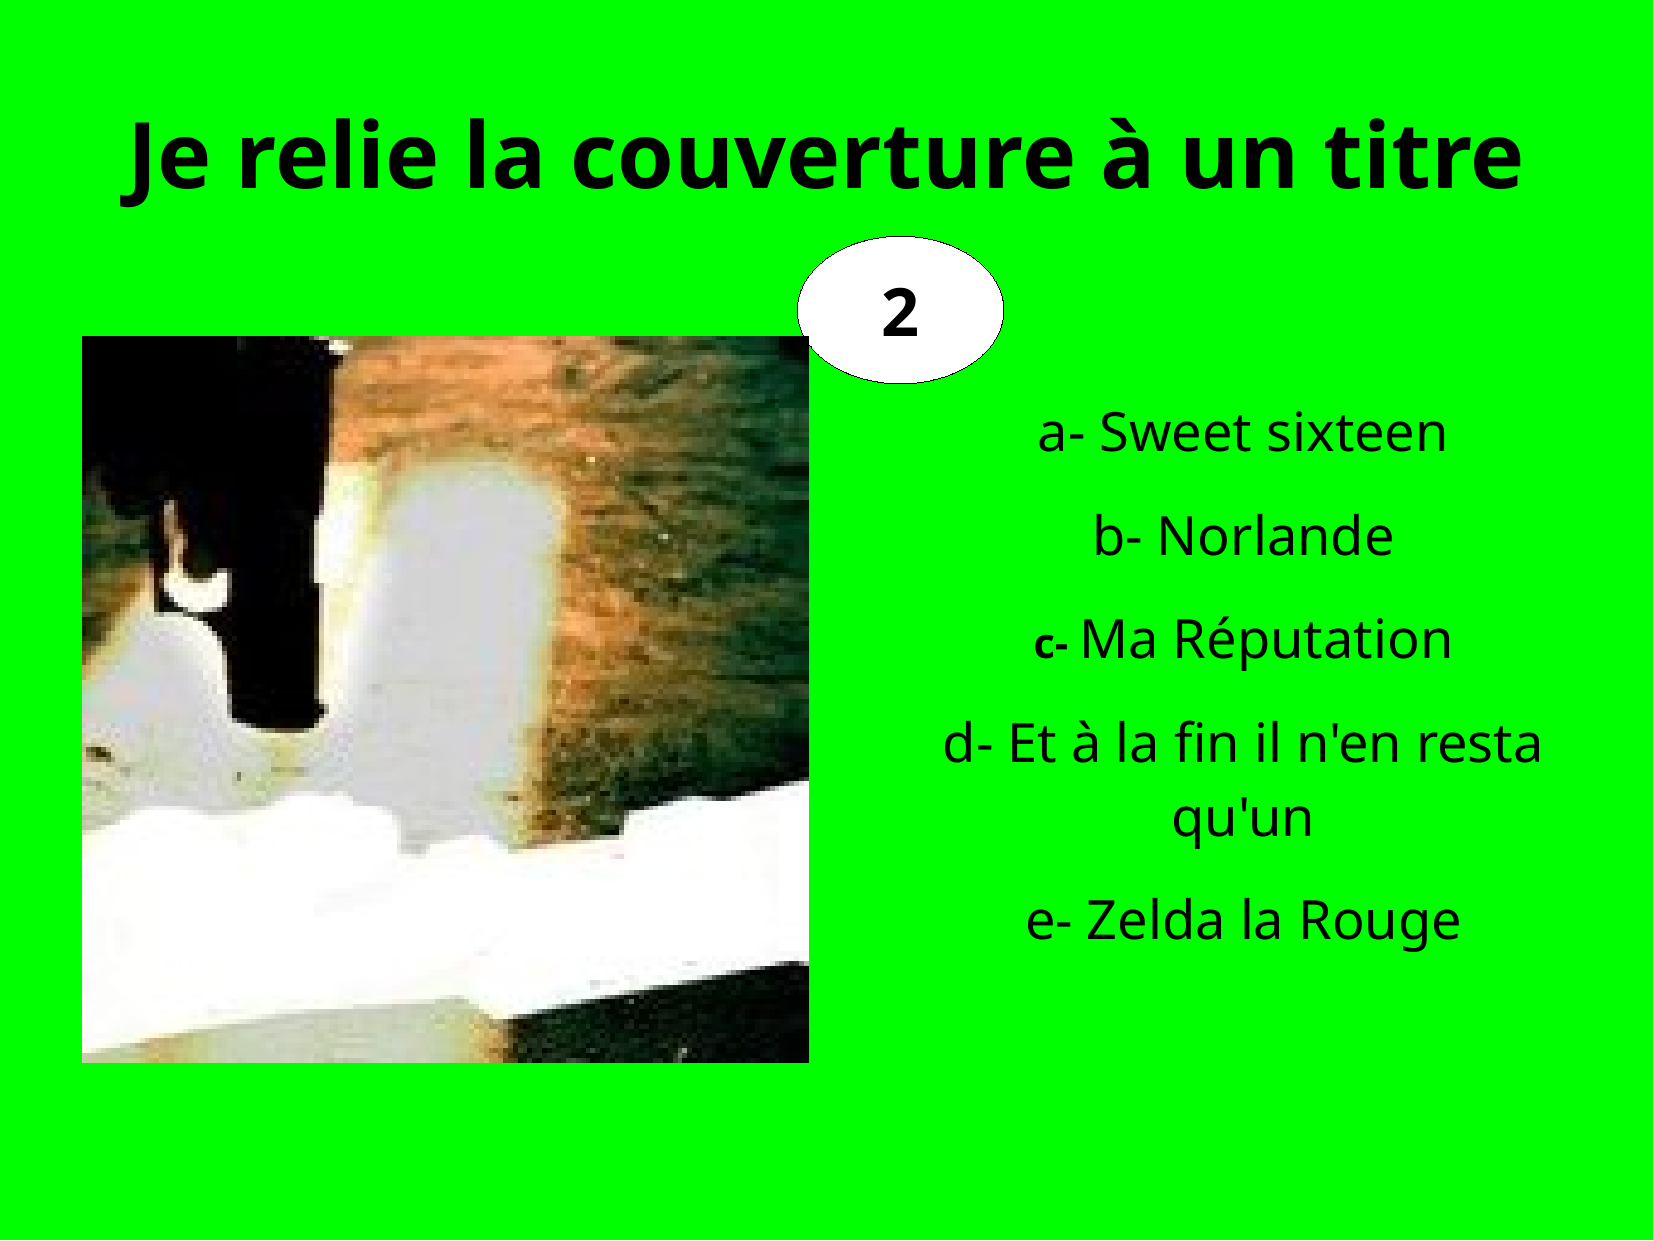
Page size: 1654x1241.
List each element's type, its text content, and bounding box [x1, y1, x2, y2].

title Je relie la couverture à un titre [82, 56, 1571, 250]
list a- Sweet sixteen b- Norlande c- Ma Réputation d- Et à la fin il n'en resta qu'un e- Zelda la Rouge [845, 290, 1572, 1094]
text_box 2 [797, 236, 1001, 373]
picture [82, 336, 809, 1063]
